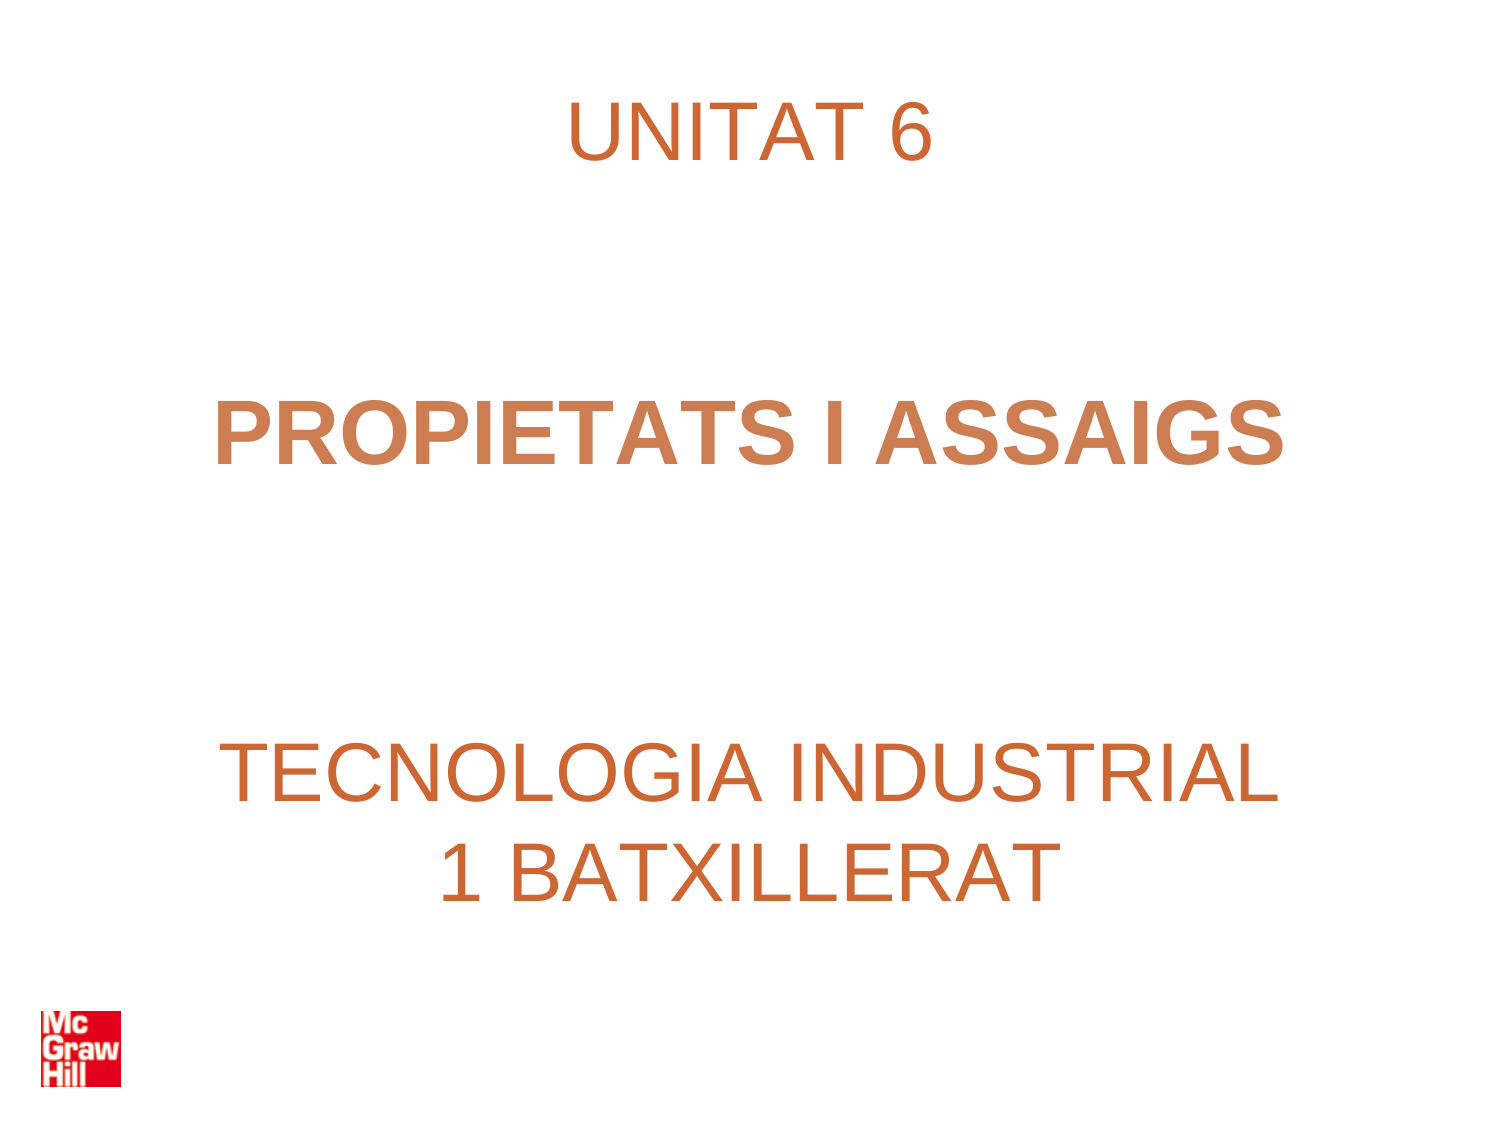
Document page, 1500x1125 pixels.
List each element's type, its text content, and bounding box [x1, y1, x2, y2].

text_box UNITAT 6 [0, 0, 1500, 186]
text_box PROPIETATS I ASSAIGS [0, 365, 1500, 491]
text_box TECNOLOGIA INDUSTRIAL 1 BATXILLERAT [0, 710, 1500, 1006]
chart [41, 1011, 121, 1087]
